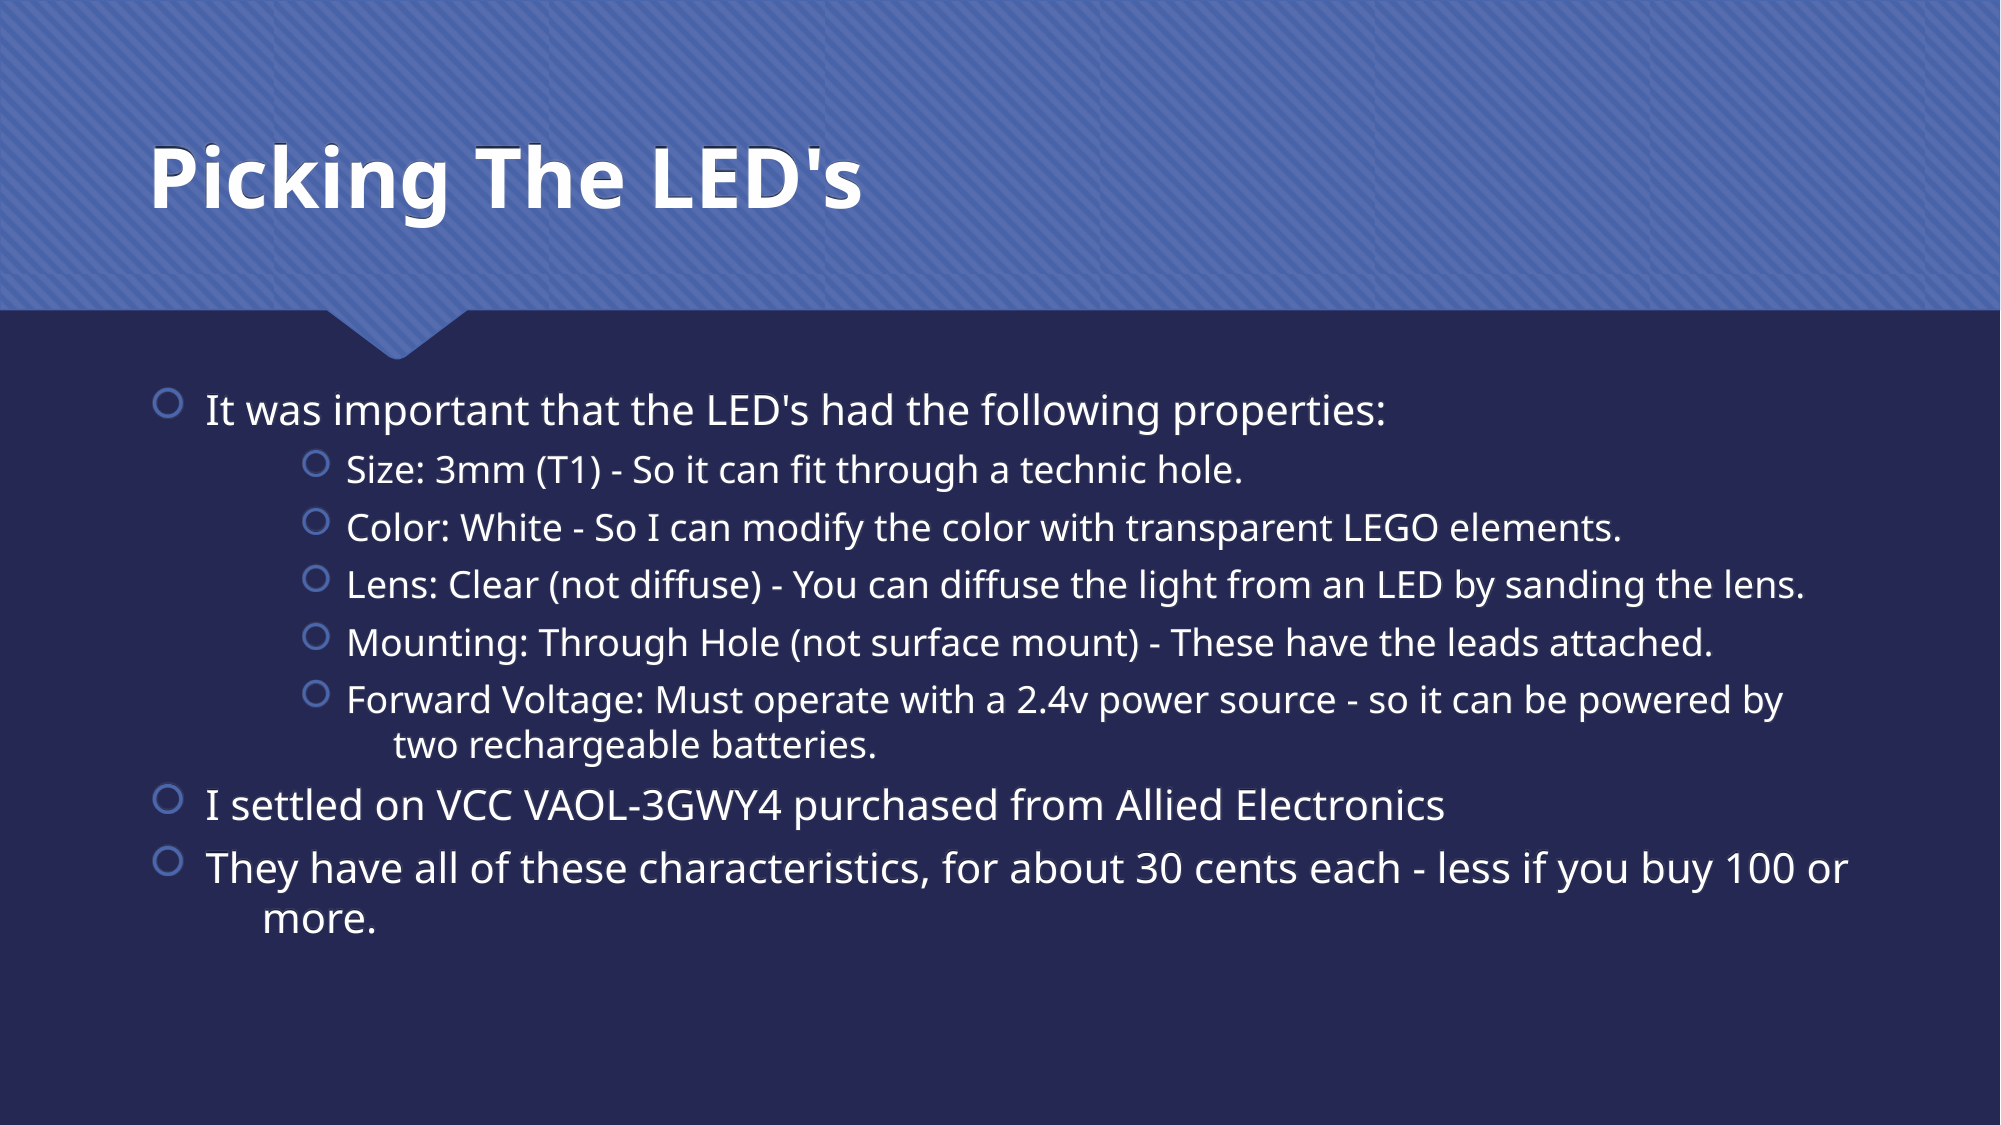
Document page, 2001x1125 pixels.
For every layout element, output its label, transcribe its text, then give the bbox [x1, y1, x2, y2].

title Picking The LED's [132, 73, 1868, 233]
list It was important that the LED's had the following properties: Size: 3mm (T1) - So it can fit through a technic hole. Color: White - So I can modify the color with transparent LEGO elements. Lens: Clear (not diffuse) - You can diffuse the light from an LED by sanding the lens. Mounting: Through Hole (not surface mount) - These have the leads attached. Forward Voltage: Must operate with a 2.4v power source - so it can be powered by two rechargeable batteries. I settled on VCC VAOL-3GWY4 purchased from Allied Electronics They have all of these characteristics, for about 30 cents each - less if you buy 100 or more. [134, 364, 1866, 962]
